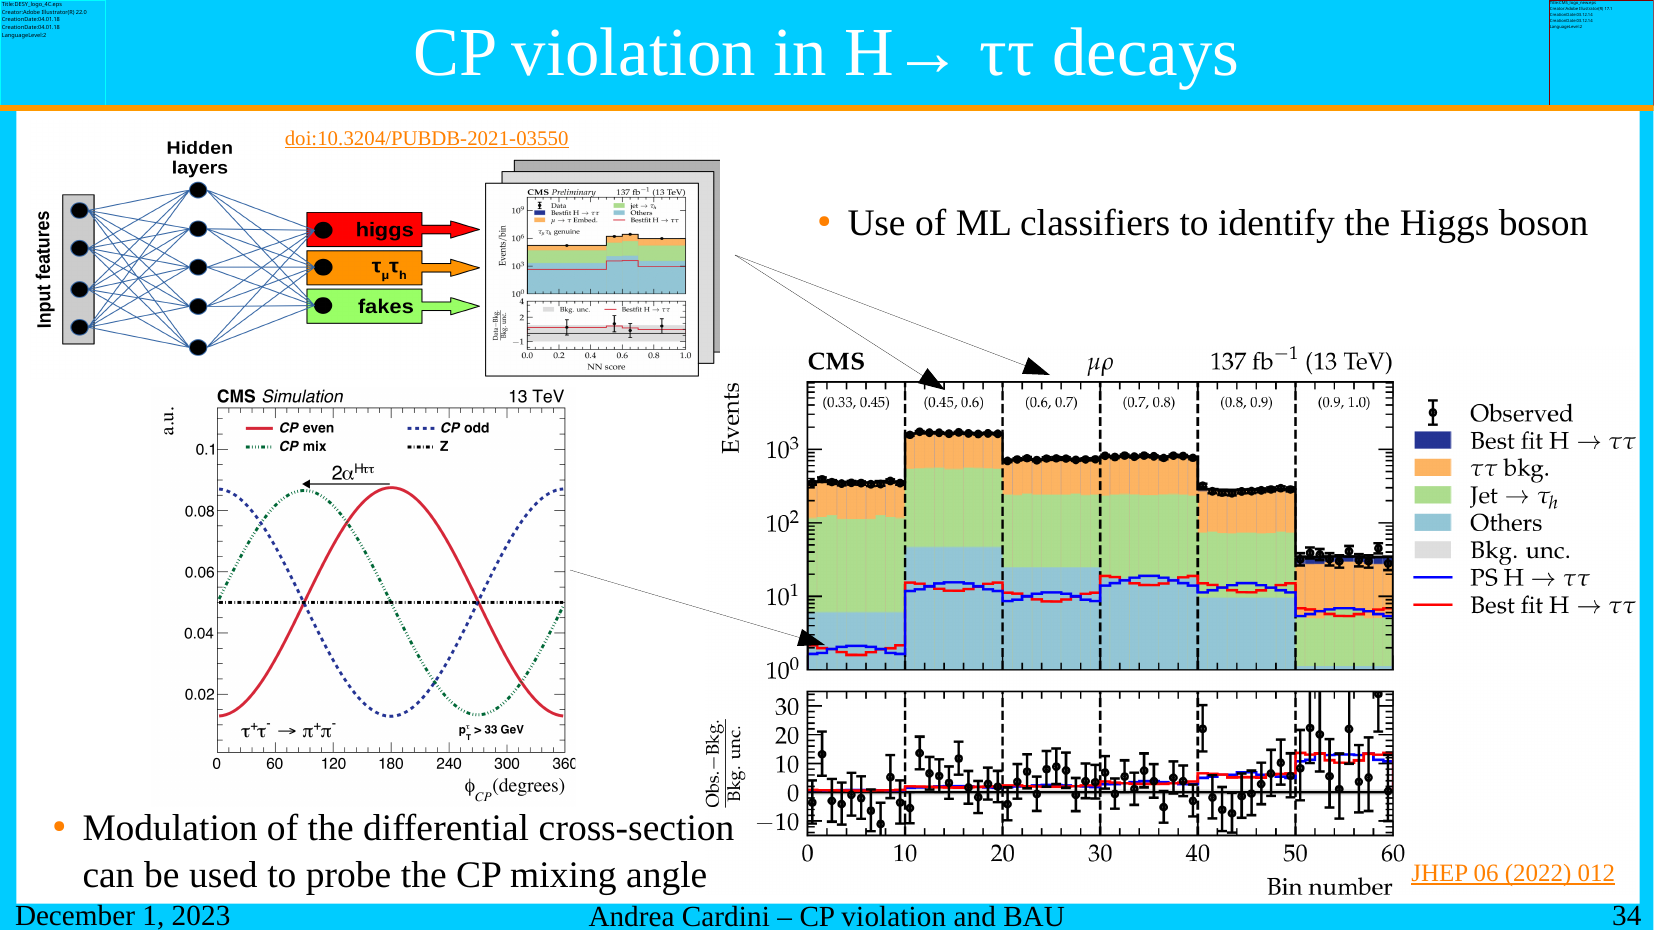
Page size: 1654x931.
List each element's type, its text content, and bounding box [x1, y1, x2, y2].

list Modulation of the differential cross-section can be used to probe the CP mixing angle [15, 800, 766, 901]
picture [151, 387, 576, 807]
picture [30, 120, 1636, 895]
list Use of ML classifiers to identify the Higgs boson [780, 195, 1591, 256]
title CP violation in H→ ττ decays [14, 0, 1640, 106]
text_box JHEP 06 (2022) 012 [1380, 840, 1638, 903]
text_box doi:10.3204/PUBDB-2021-03550 [270, 120, 603, 159]
